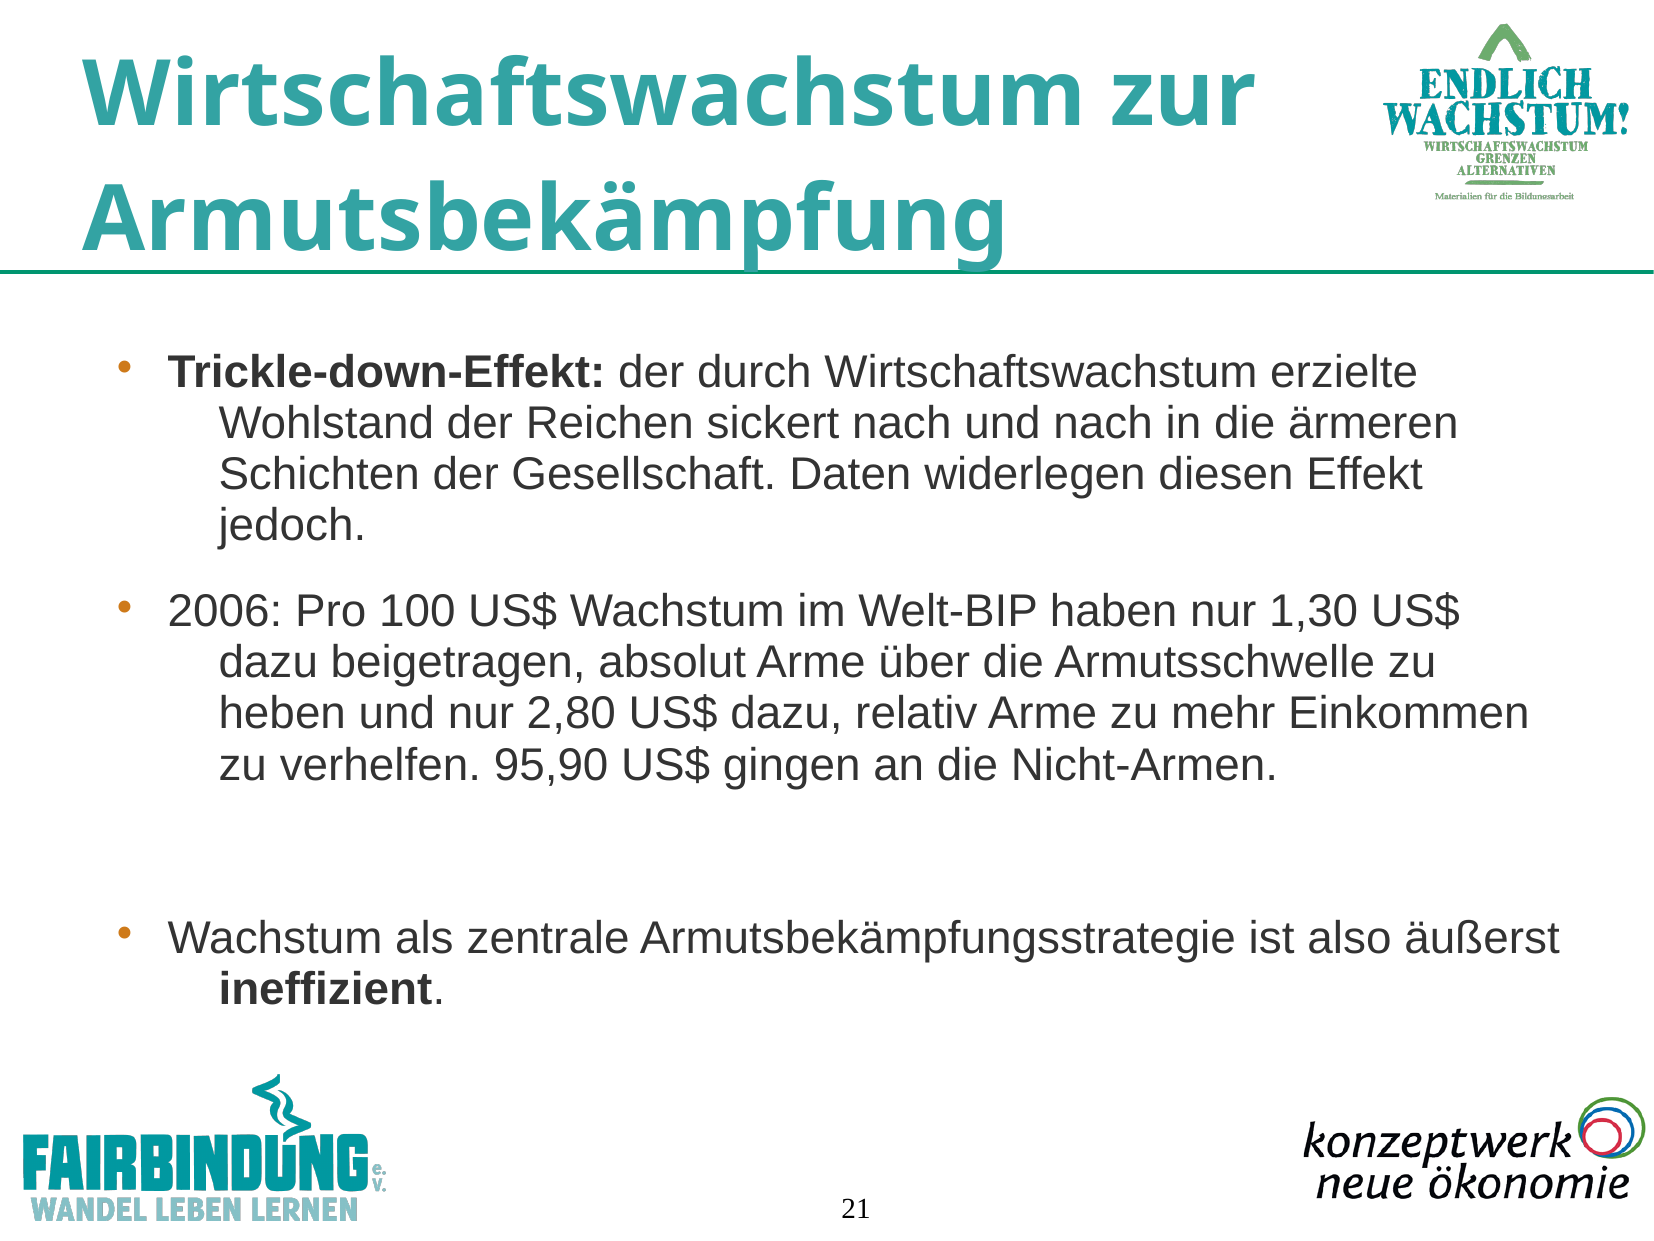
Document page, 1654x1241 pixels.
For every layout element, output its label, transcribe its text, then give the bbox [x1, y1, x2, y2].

picture [1382, 23, 1630, 201]
picture [23, 1074, 386, 1221]
picture [1291, 1081, 1654, 1235]
title Wirtschaftswachstum zur Armutsbekämpfung [82, 49, 1571, 257]
text_box Trickle-down-Effekt: der durch Wirtschaftswachstum erzielte Wohlstand der Reichen sickert nach und nach in die ärmeren Schichten der Gesellschaft. Daten widerlegen diesen Effekt jedoch. 2006: Pro 100 US$ Wachstum im Welt-BIP haben nur 1,30 US$ dazu beigetragen, absolut Arme über die Armutsschwelle zu heben und nur 2,80 US$ dazu, relativ Arme zu mehr Einkommen zu verhelfen. 95,90 US$ gingen an die Nicht-Armen. Wachstum als zentrale Armutsbekämpfungsstrategie ist also äußerst ineffizient. [82, 342, 1571, 1203]
